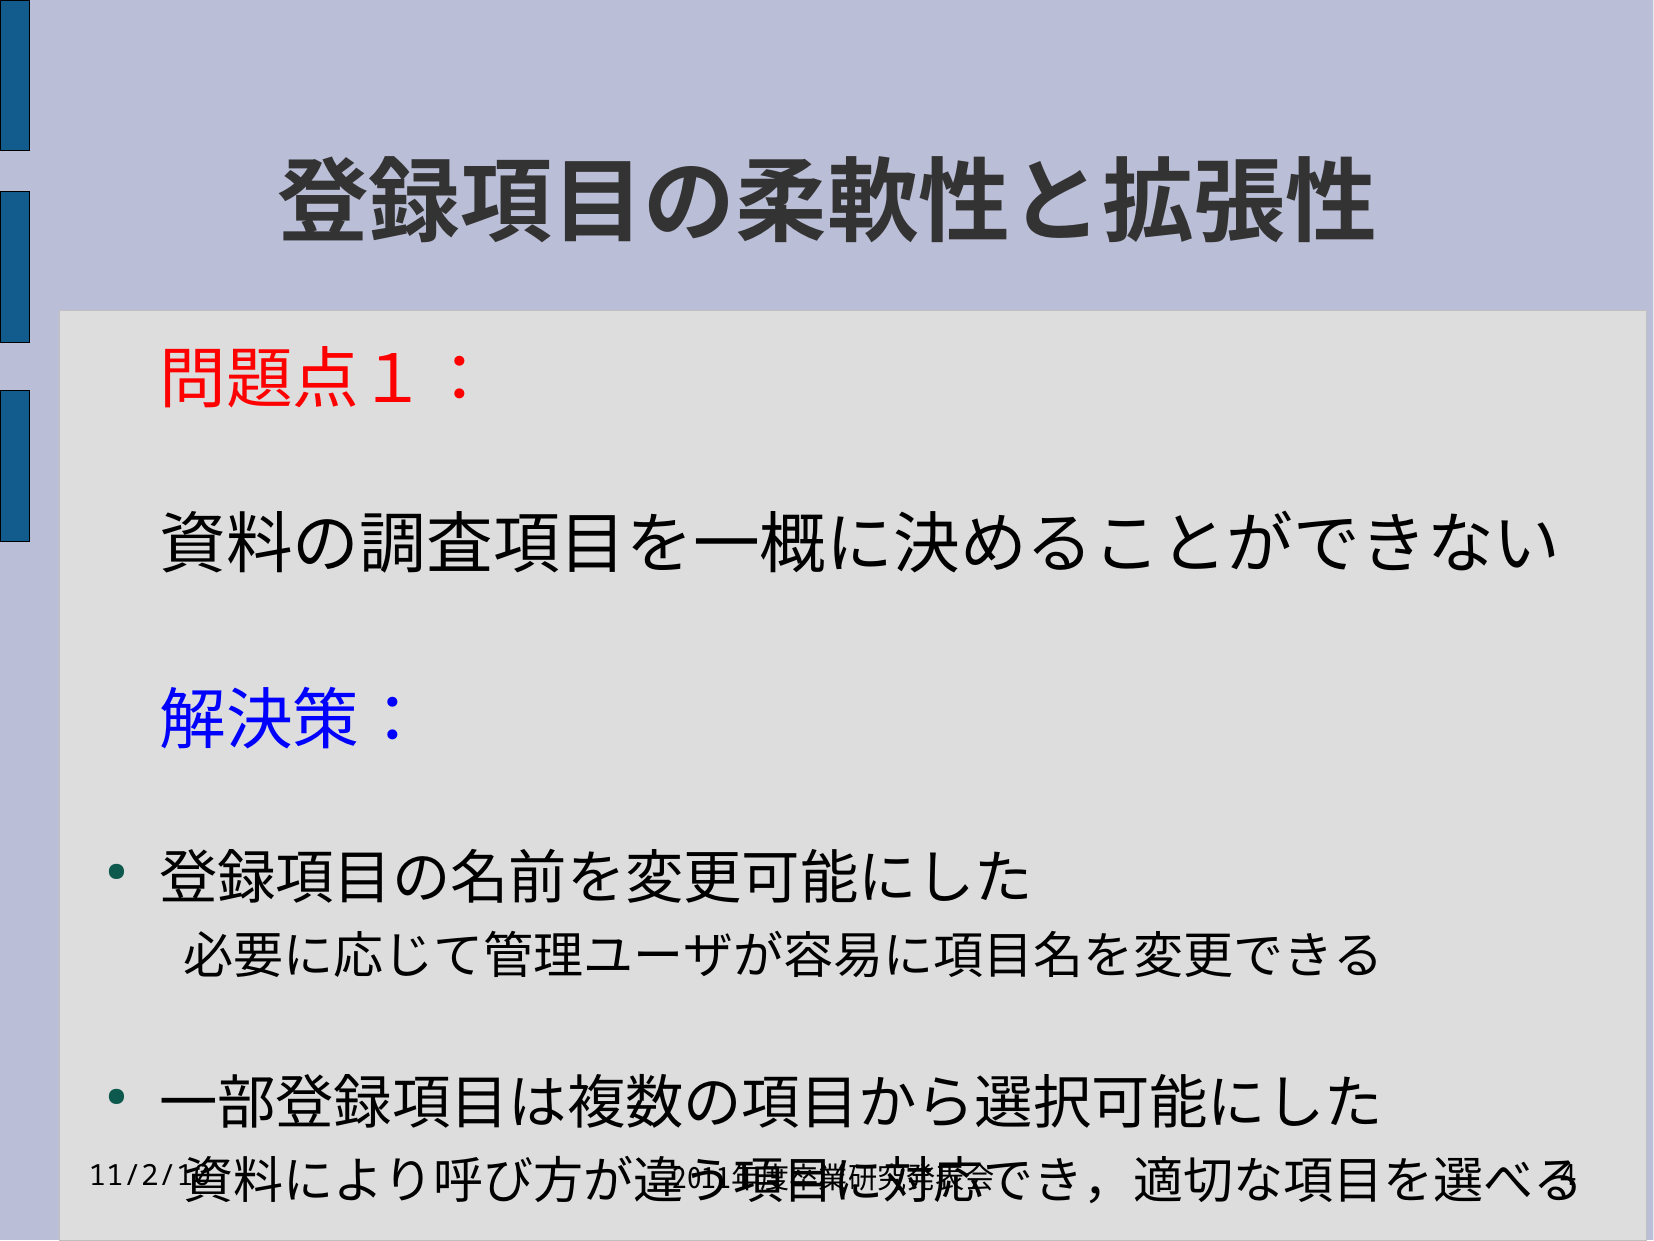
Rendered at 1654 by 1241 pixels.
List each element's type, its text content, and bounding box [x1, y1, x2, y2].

list 問題点１： 資料の調査項目を一概に決めることができない 解決策： 登録項目の名前を変更可能にした 必要に応じて管理ユーザが容易に項目名を変更できる 一部登録項目は複数の項目から選択可能にした 資料により呼び方が違う項目に対応でき，適切な項目を選べる 資料種別に対して公開項目と順番を設定可能にした 登録情報に取捨選択を行うことなく，公開項目を決定できる [88, 324, 1625, 1167]
title 登録項目の柔軟性と拡張性 [121, 91, 1534, 299]
